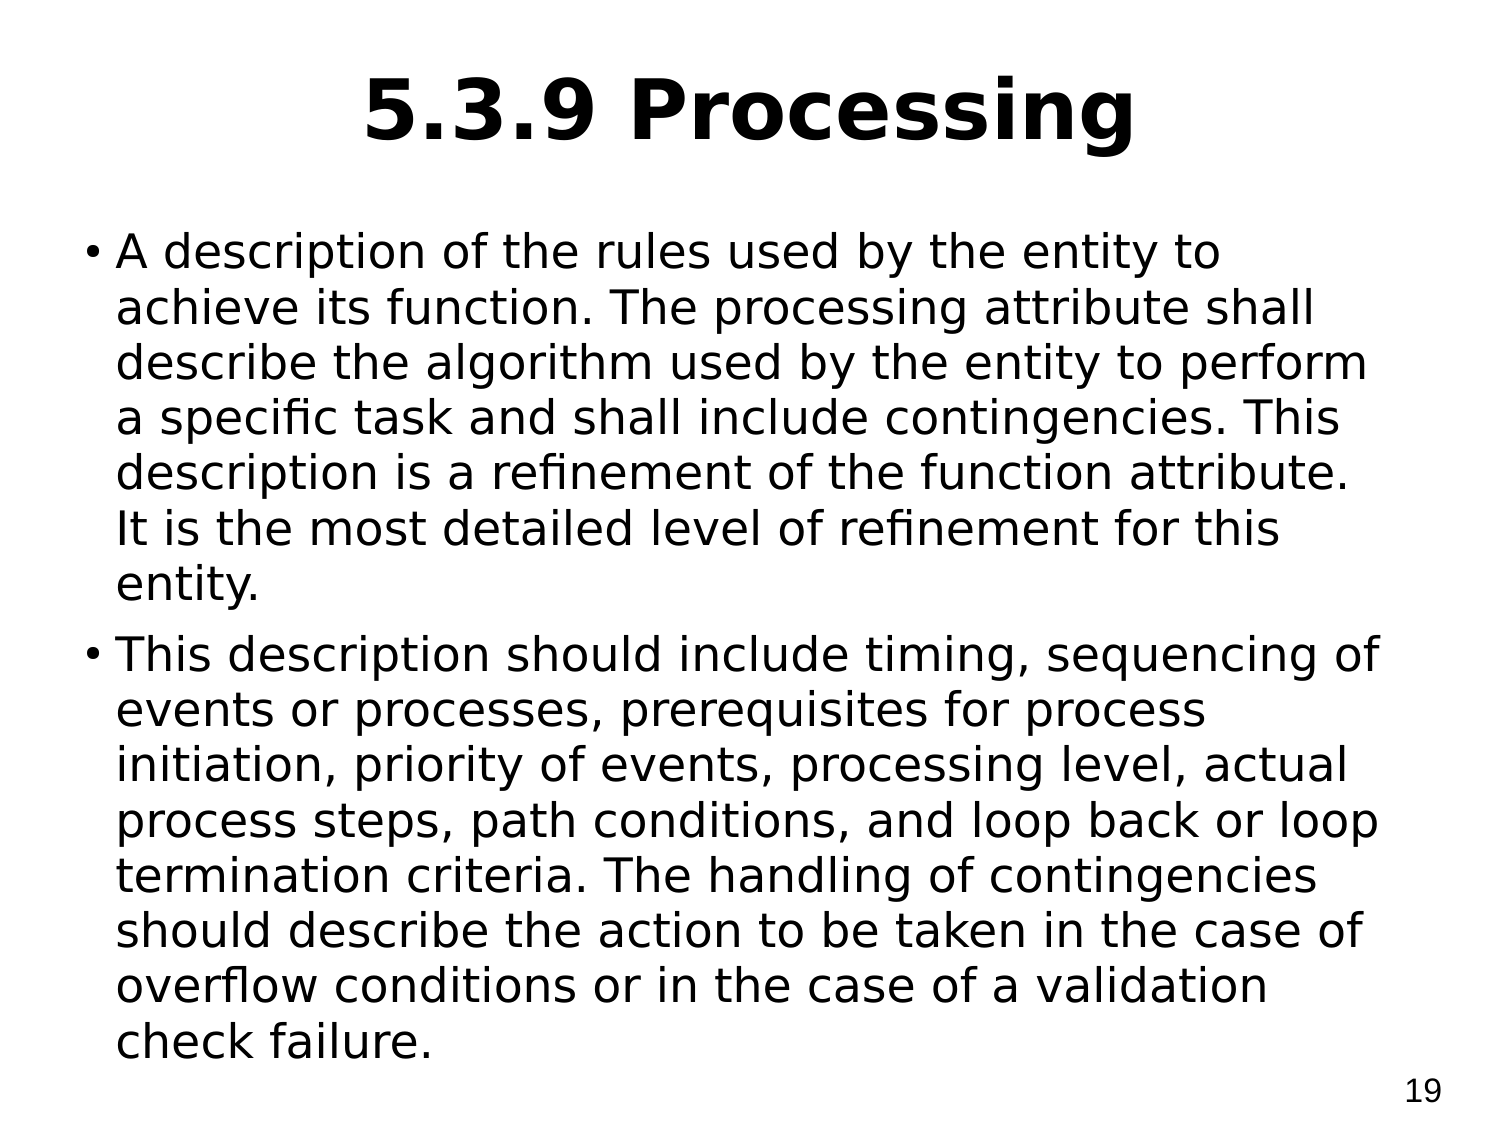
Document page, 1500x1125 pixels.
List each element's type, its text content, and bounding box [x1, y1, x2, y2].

title 5.3.9 Processing [75, 44, 1425, 177]
list A description of the rules used by the entity to achieve its function. The processing attribute shall describe the algorithm used by the entity to perform a specific task and shall include contingencies. This description is a refinement of the function attribute. It is the most detailed level of refinement for this entity. This description should include timing, sequencing of events or processes, prerequisites for process initiation, priority of events, processing level, actual process steps, path conditions, and loop back or loop termination criteria. The handling of contingencies should describe the action to be taken in the case of overflow conditions or in the case of a validation check failure. [75, 224, 1395, 1075]
